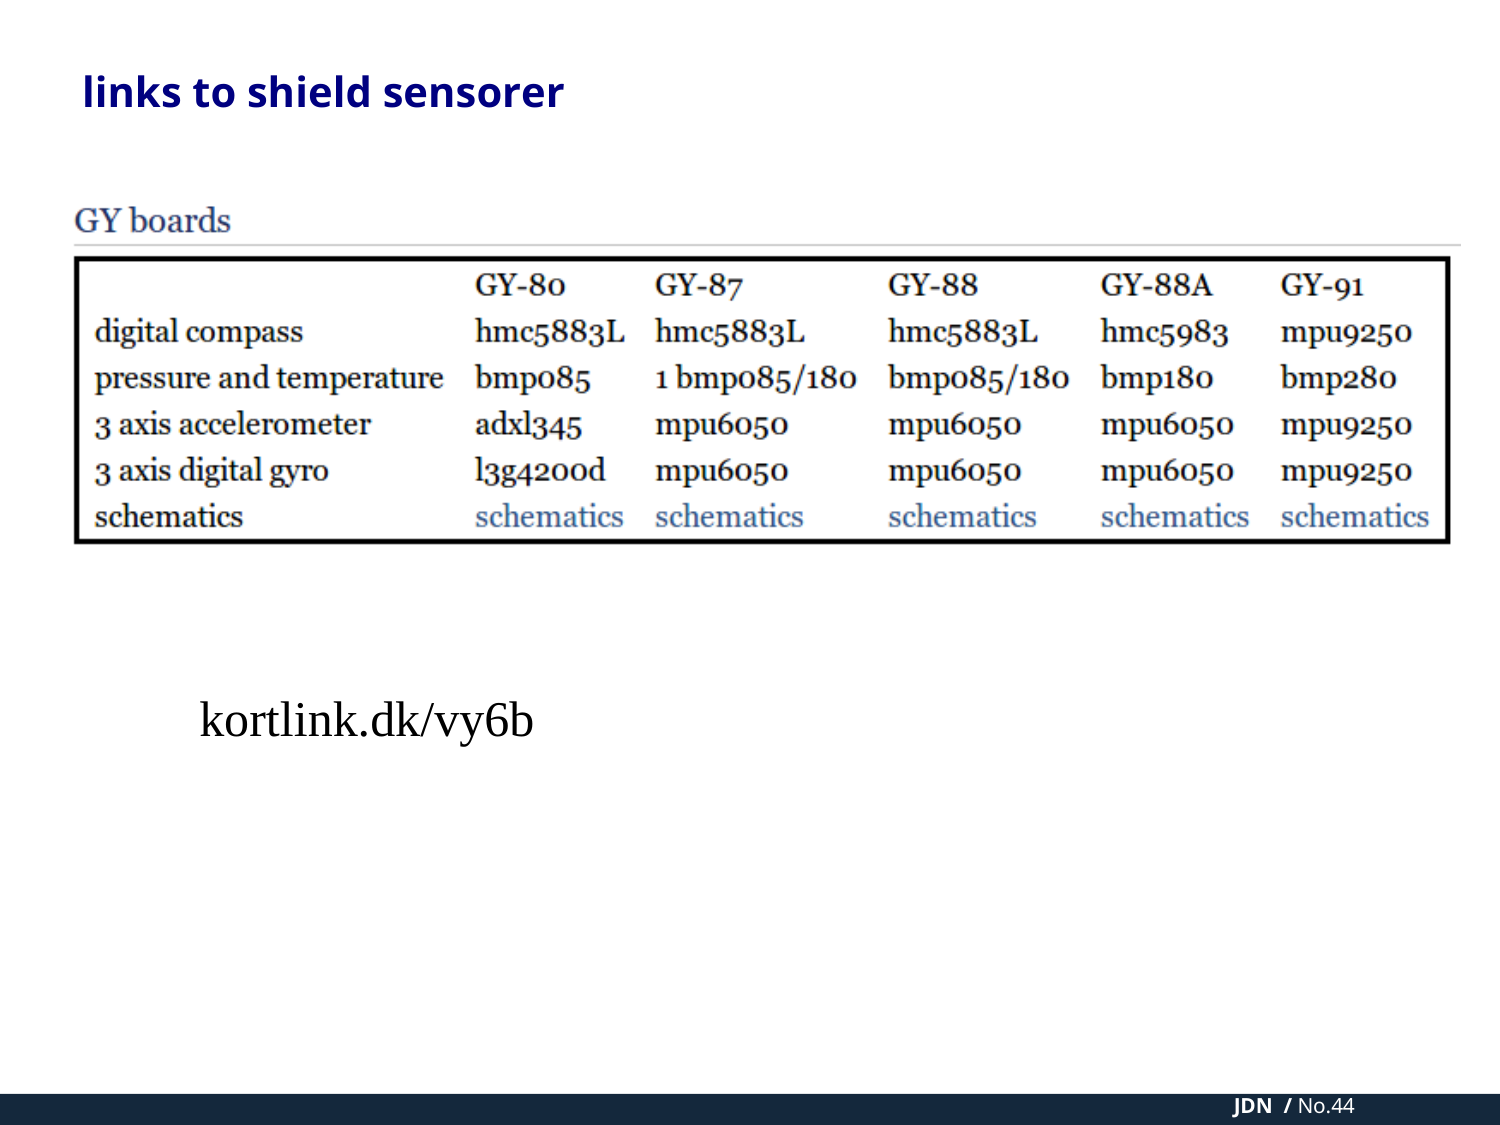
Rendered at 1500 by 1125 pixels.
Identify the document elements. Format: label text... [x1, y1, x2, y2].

picture [59, 176, 1461, 553]
text_box [67, 34, 1416, 148]
text_box kortlink.dk/vy6b [184, 678, 958, 934]
text_box [68, 176, 1463, 1095]
